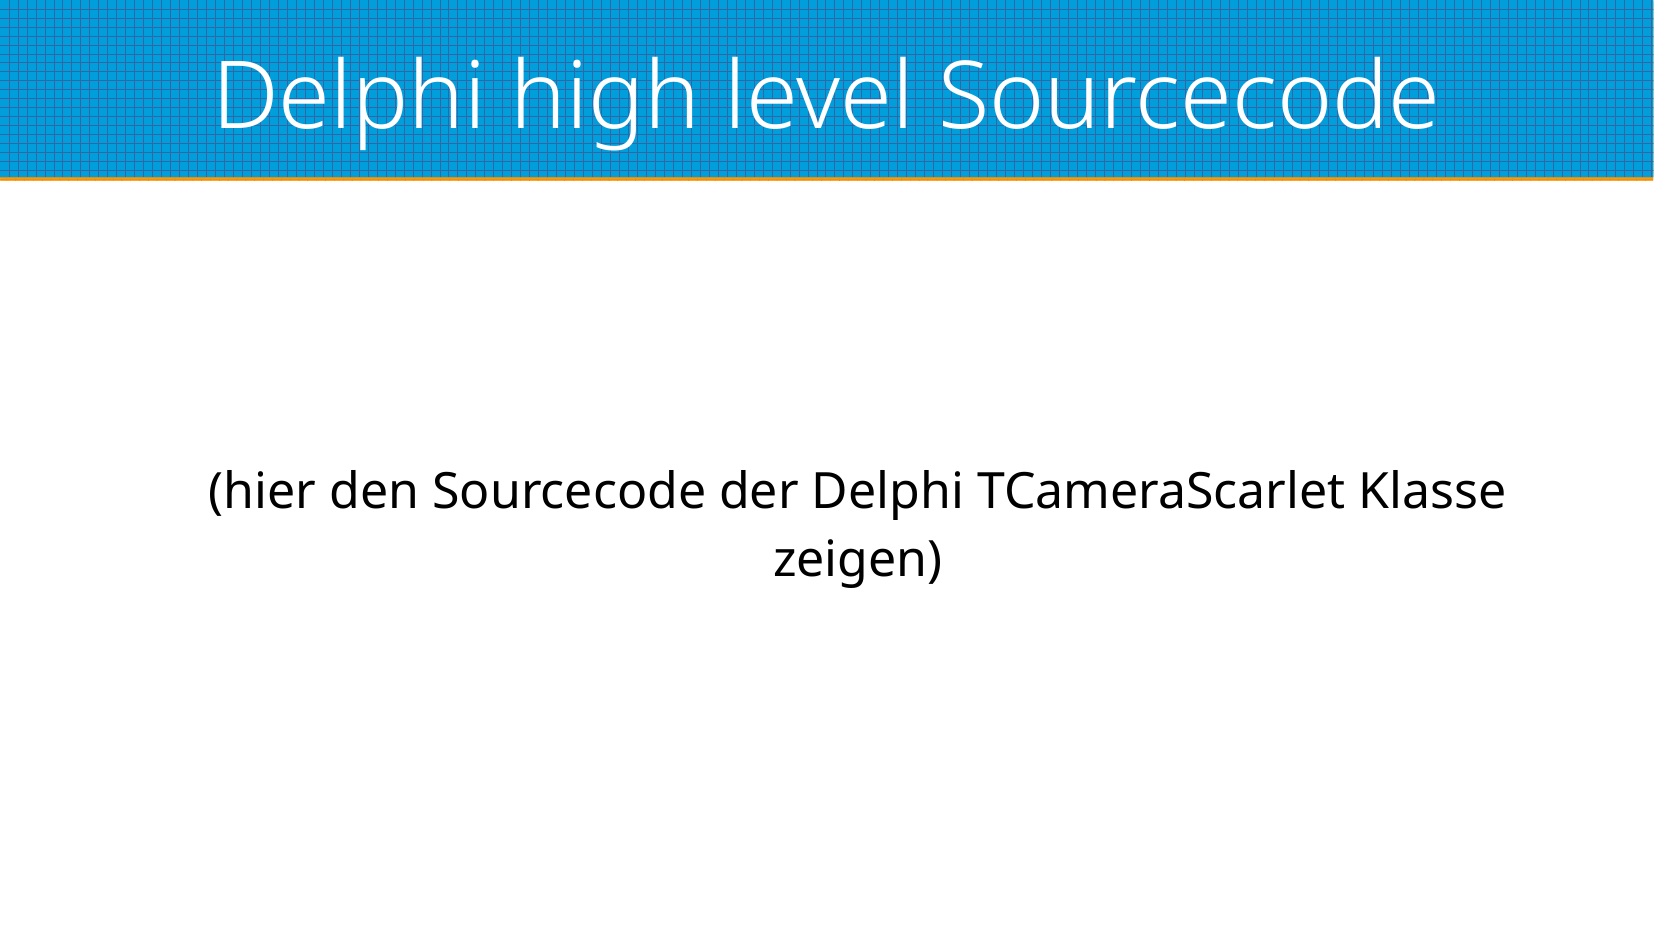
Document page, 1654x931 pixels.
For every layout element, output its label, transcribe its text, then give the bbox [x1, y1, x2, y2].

title Delphi high level Sourcecode [82, 14, 1571, 171]
list (hier den Sourcecode der Delphi TCameraScarlet Klasse zeigen) [82, 236, 1563, 811]
